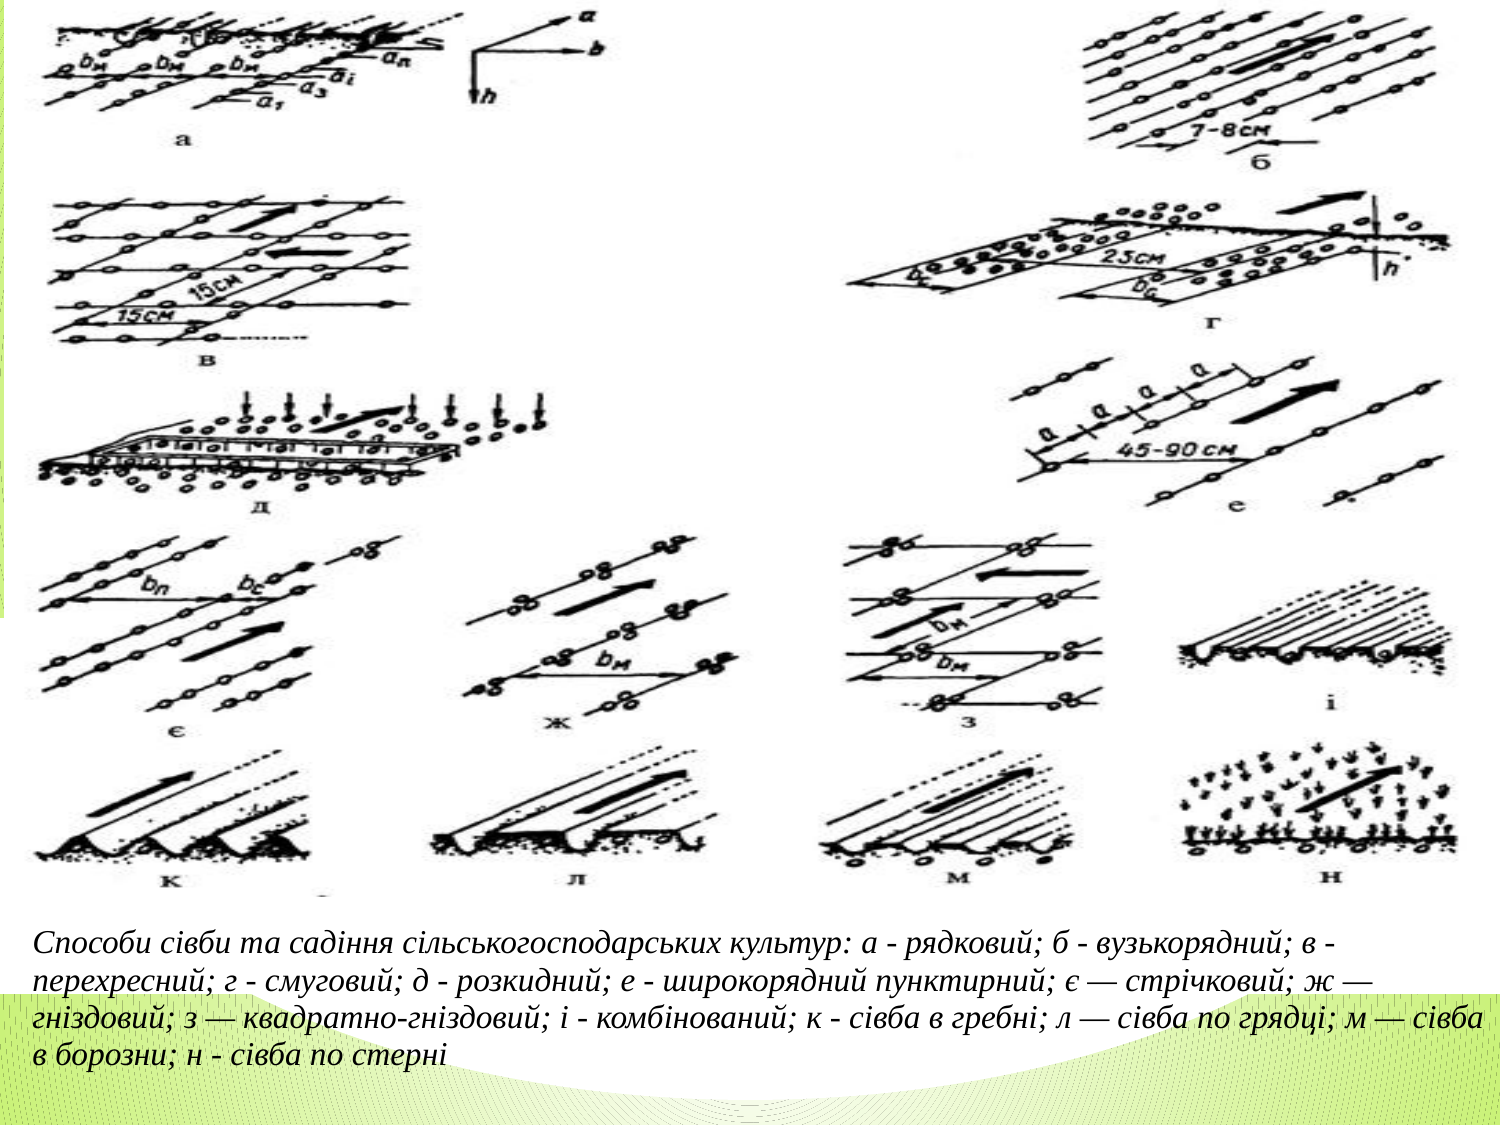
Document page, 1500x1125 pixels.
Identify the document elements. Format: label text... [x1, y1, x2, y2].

text_box Способи сівби та садіння сільськогосподарських культур: а - рядковий; б - вузькорядний; в - перехресний; г - смуговий; д - розкидний; е - широкорядний пунктирний; є — стрічковий; ж — гніздовий; з — квадратно-гніздовий; і - комбінований; к - сівба в гребні; л — сівба по грядці; м — сівба в борозни; н - сівба по стерні [17, 916, 1500, 1080]
picture [4, 0, 1500, 897]
